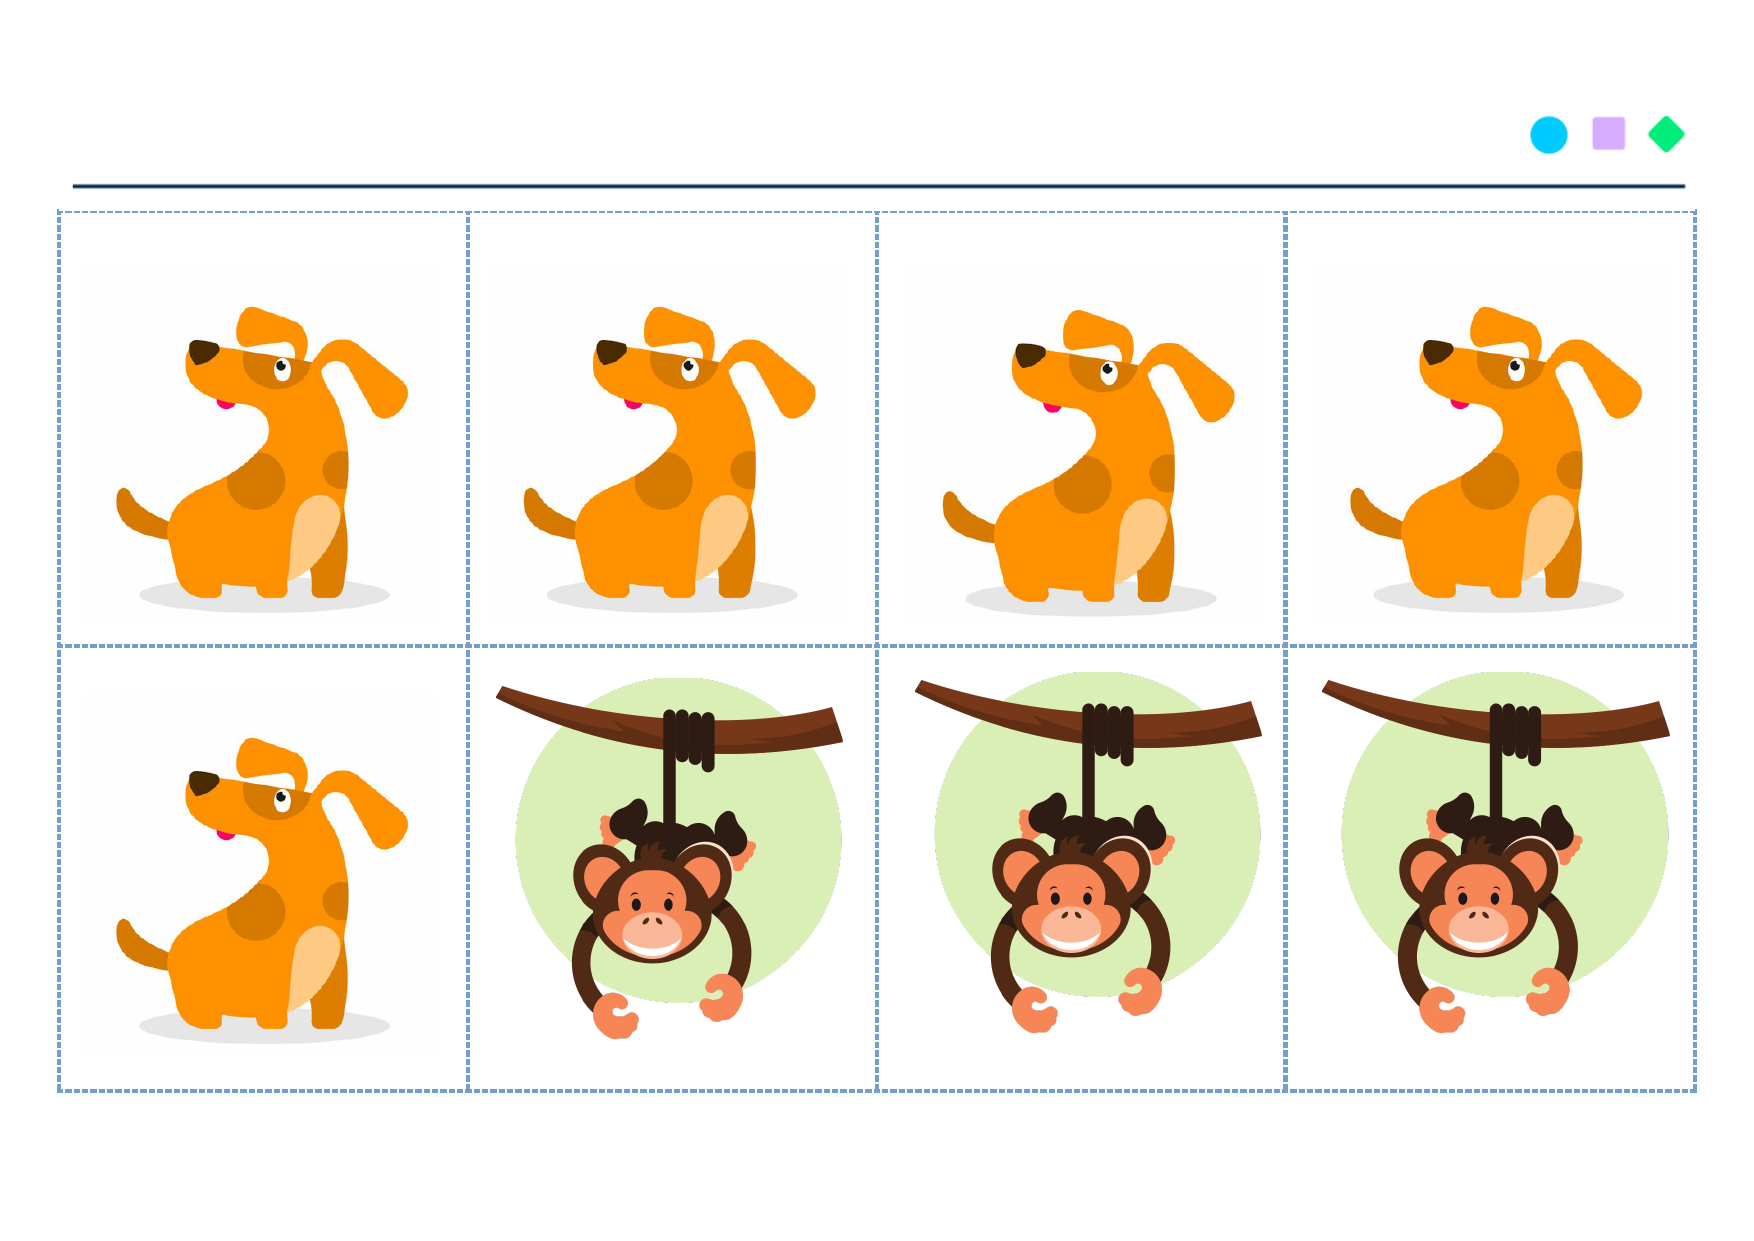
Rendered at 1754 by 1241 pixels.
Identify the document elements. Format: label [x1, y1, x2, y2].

table_cell [1285, 646, 1695, 1091]
picture [82, 693, 438, 1052]
picture [909, 265, 1264, 624]
table_header [1285, 211, 1695, 646]
table_header [468, 211, 877, 646]
picture [490, 262, 845, 621]
picture [1316, 262, 1672, 621]
table_header [877, 211, 1285, 646]
table_cell [877, 646, 1285, 1091]
picture [82, 262, 438, 621]
picture [1322, 672, 1670, 1040]
picture [915, 672, 1262, 1040]
table_cell [59, 646, 468, 1091]
picture [496, 678, 843, 1046]
picture [59, 88, 1695, 211]
table_header [59, 211, 468, 646]
table_cell [468, 646, 877, 1091]
